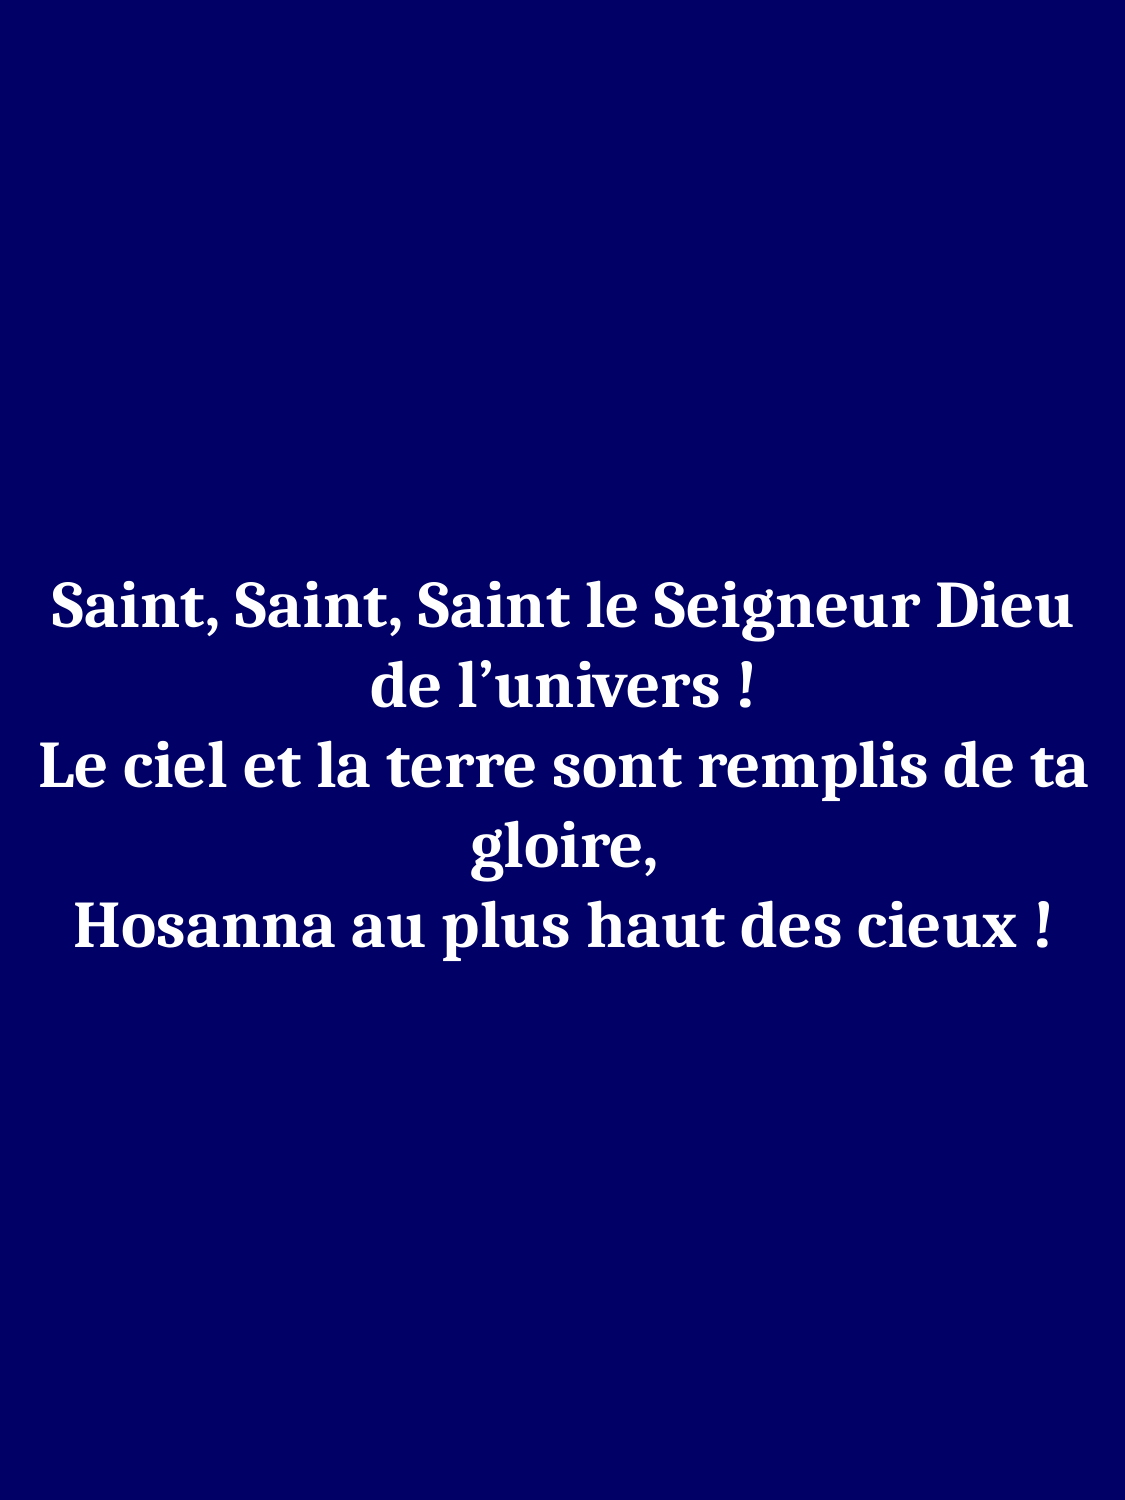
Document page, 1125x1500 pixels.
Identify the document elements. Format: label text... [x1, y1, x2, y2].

text_box Saint, Saint, Saint le Seigneur Dieu de l’univers ! Le ciel et la terre sont remplis de ta gloire, Hosanna au plus haut des cieux ! [2, 53, 1125, 1388]
